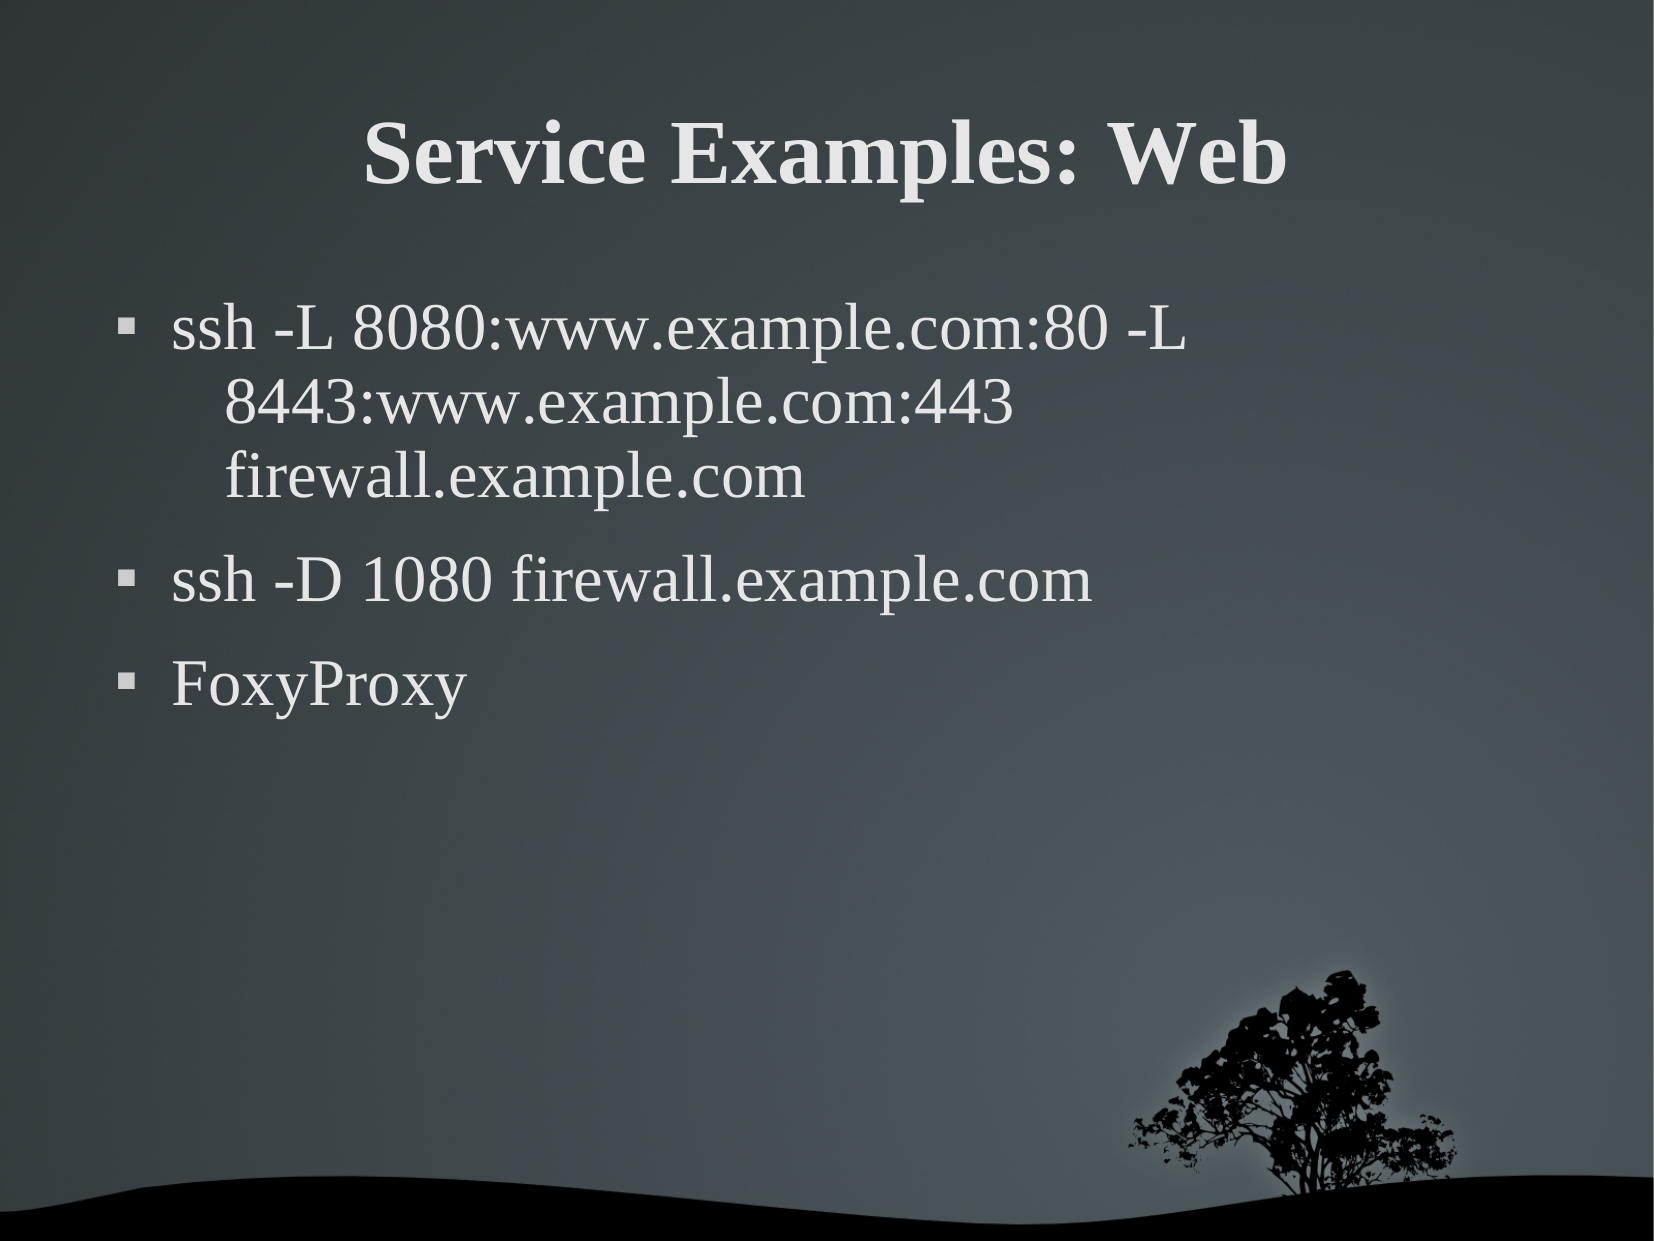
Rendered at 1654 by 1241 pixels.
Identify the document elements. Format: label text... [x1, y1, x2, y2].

list ssh -L 8080:www.example.com:80 -L 8443:www.example.com:443 firewall.example.com ssh -D 1080 firewall.example.com FoxyProxy [82, 290, 1571, 1109]
picture [0, 0, 1654, 1241]
title Service Examples: Web [82, 49, 1571, 257]
